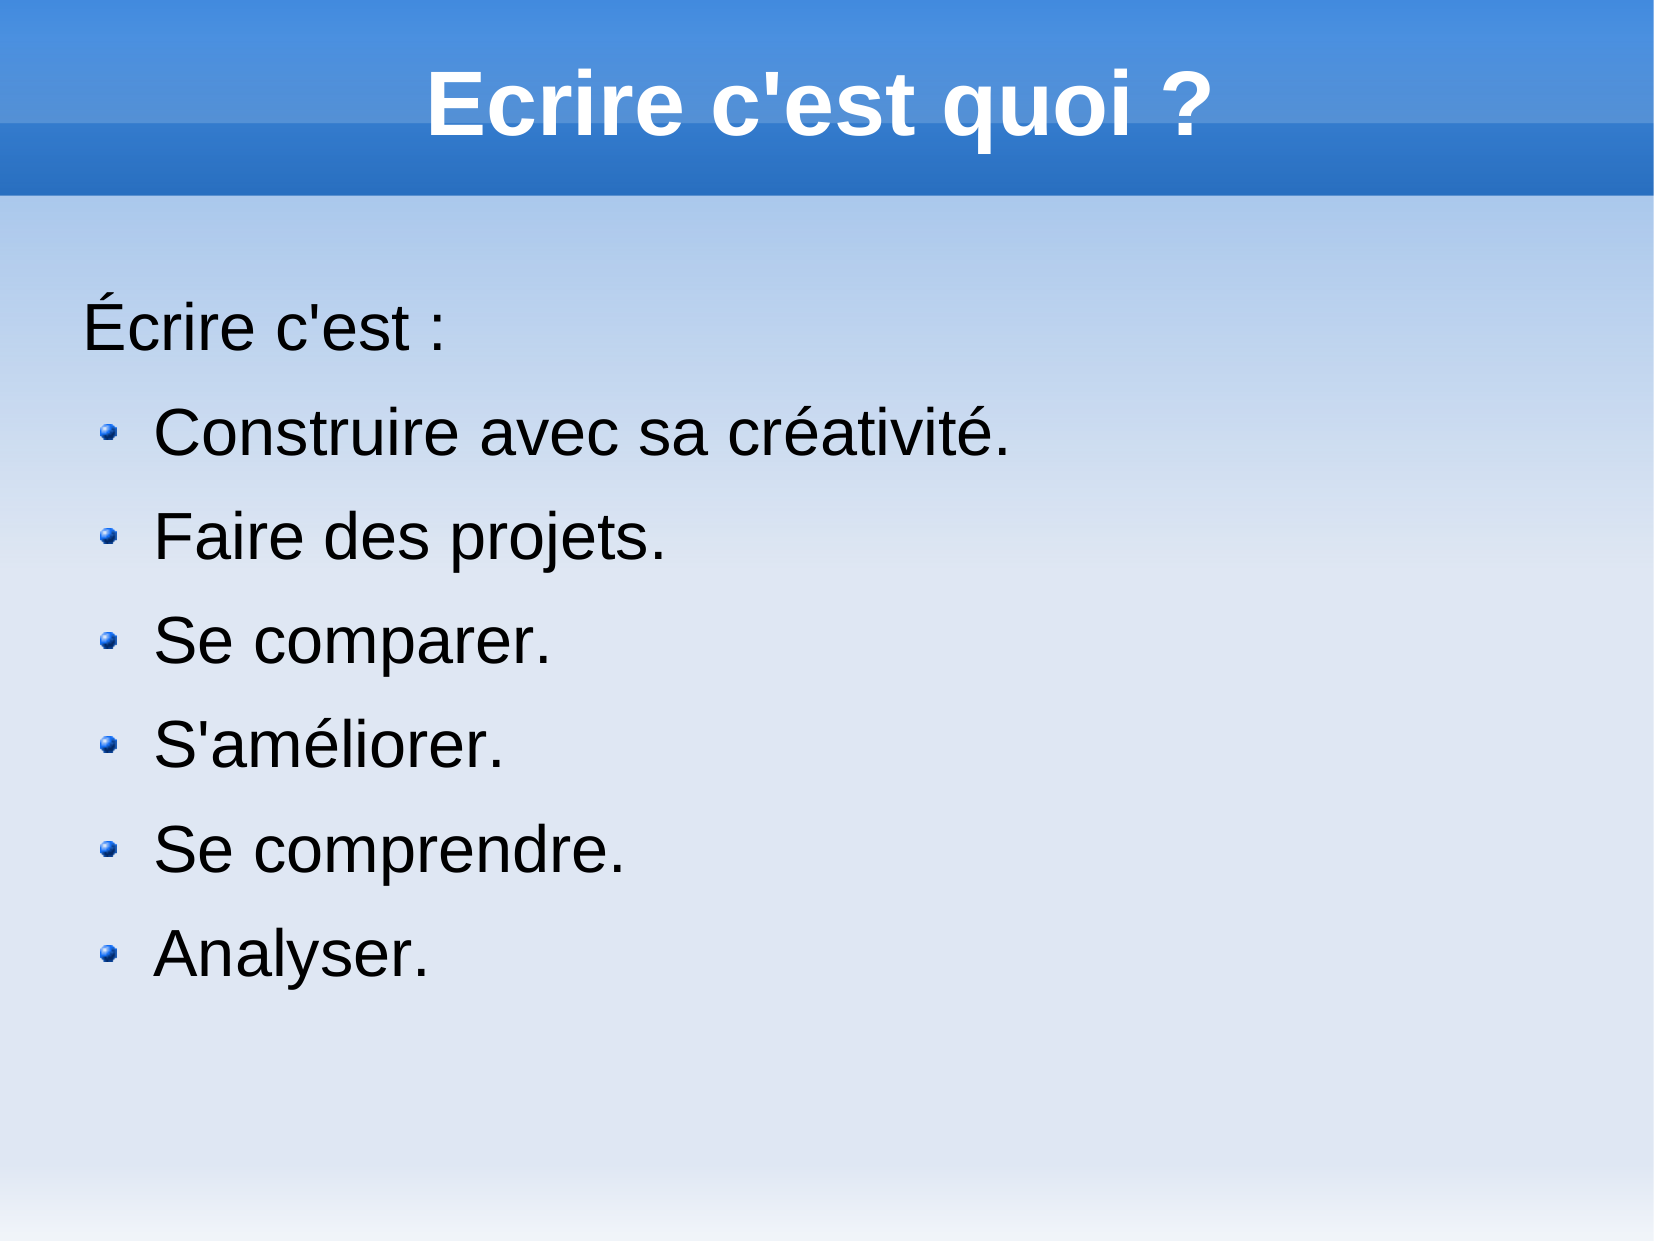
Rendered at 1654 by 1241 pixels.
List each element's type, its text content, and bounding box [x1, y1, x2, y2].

list Écrire c'est : Construire avec sa créativité. Faire des projets. Se comparer. S'améliorer. Se comprendre. Analyser. [82, 290, 1571, 1109]
title Ecrire c'est quoi ? [76, 0, 1565, 208]
picture [0, 0, 1654, 1241]
